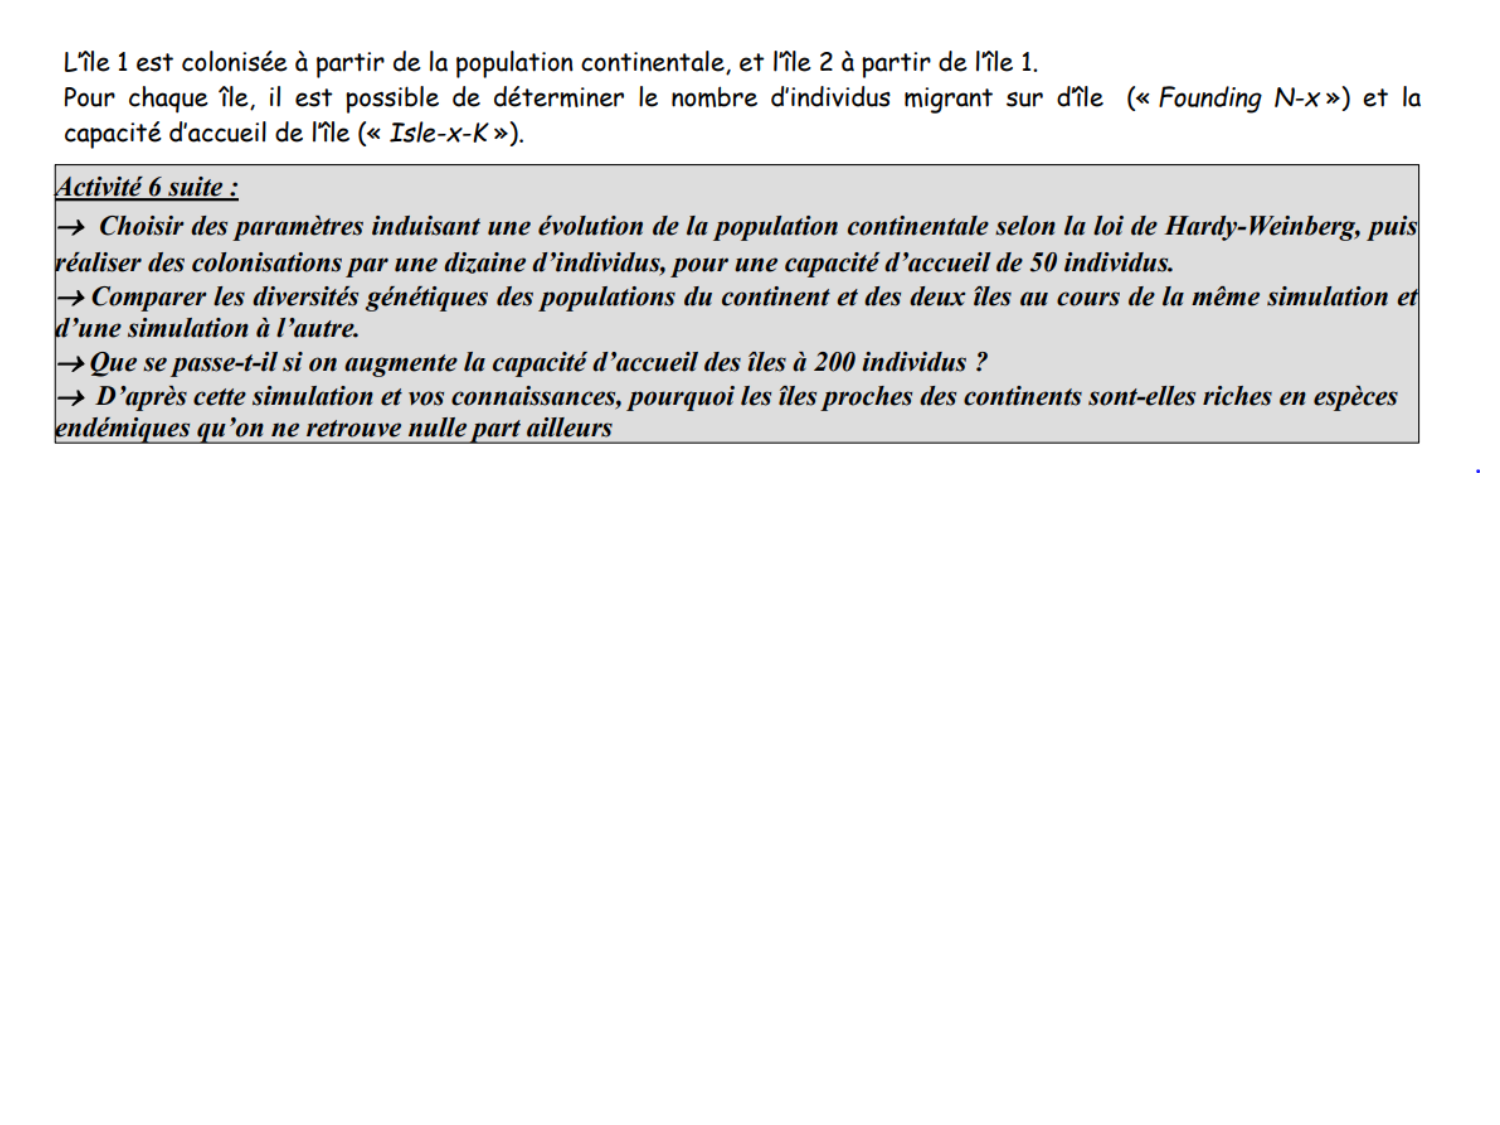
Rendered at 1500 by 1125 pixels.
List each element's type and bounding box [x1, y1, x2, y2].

picture [16, 23, 1480, 473]
